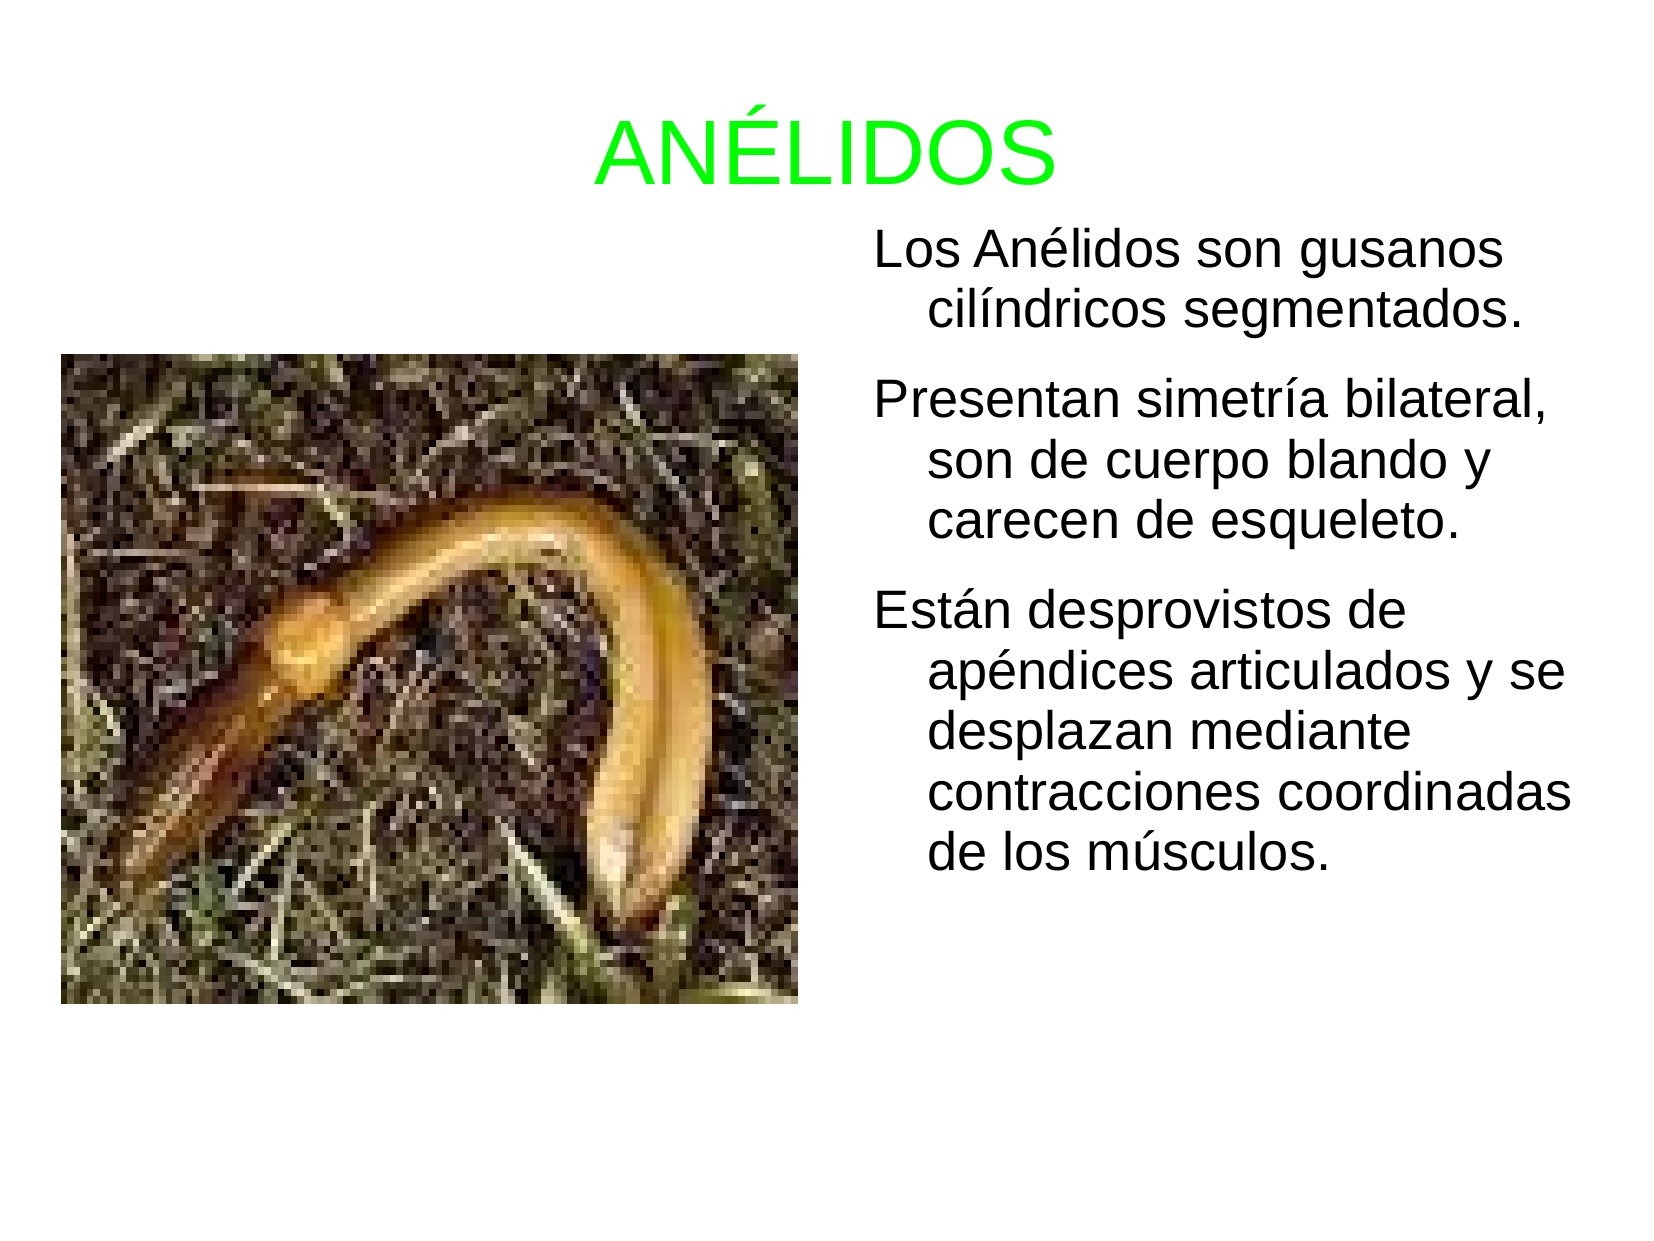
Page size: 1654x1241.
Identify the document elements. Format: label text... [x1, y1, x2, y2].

title ANÉLIDOS [82, 49, 1571, 257]
picture [61, 354, 798, 1004]
list Los Anélidos son gusanos cilíndricos segmentados. Presentan simetría bilateral, son de cuerpo blando y carecen de esqueleto. Están desprovistos de apéndices articulados y se desplazan mediante contracciones coordinadas de los músculos. [856, 218, 1583, 1037]
